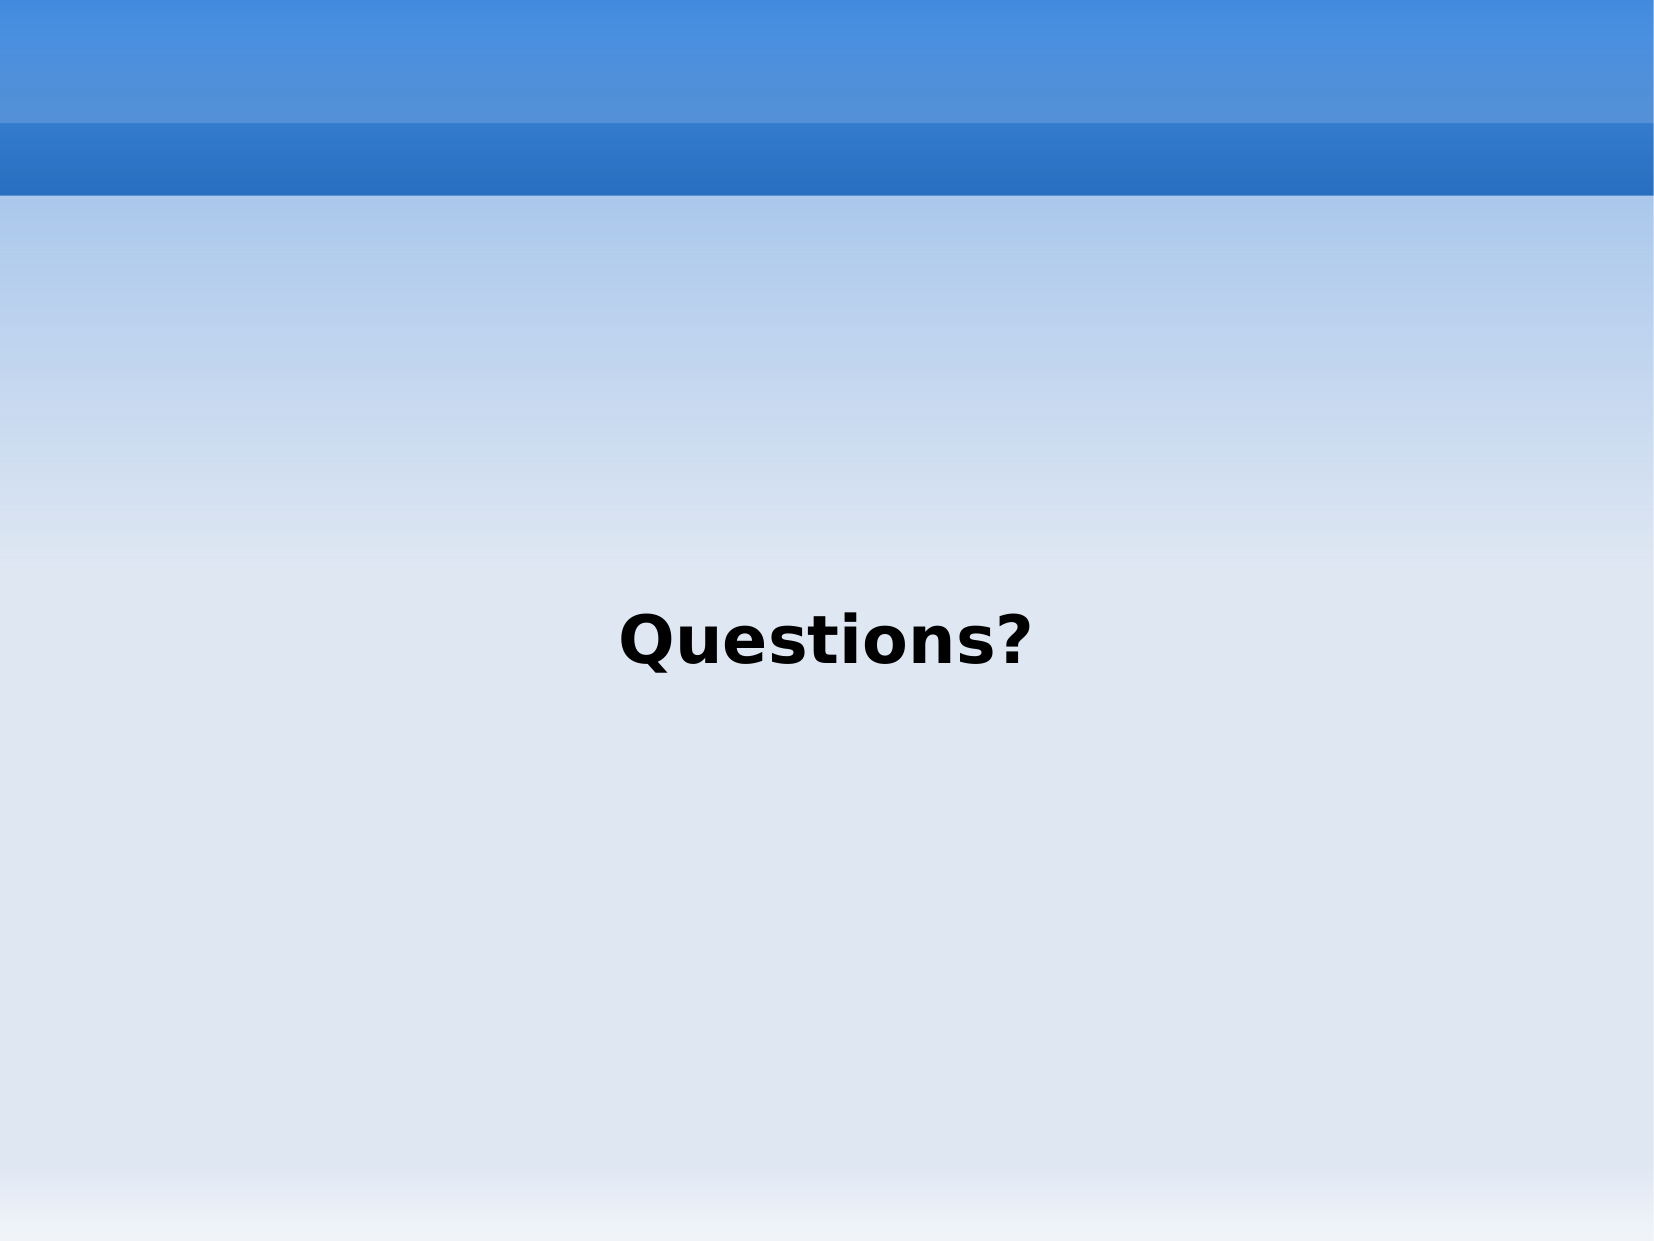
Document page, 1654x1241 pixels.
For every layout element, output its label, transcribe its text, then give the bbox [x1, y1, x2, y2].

picture [0, 0, 1654, 1241]
subtitle Questions? [82, 238, 1571, 1043]
